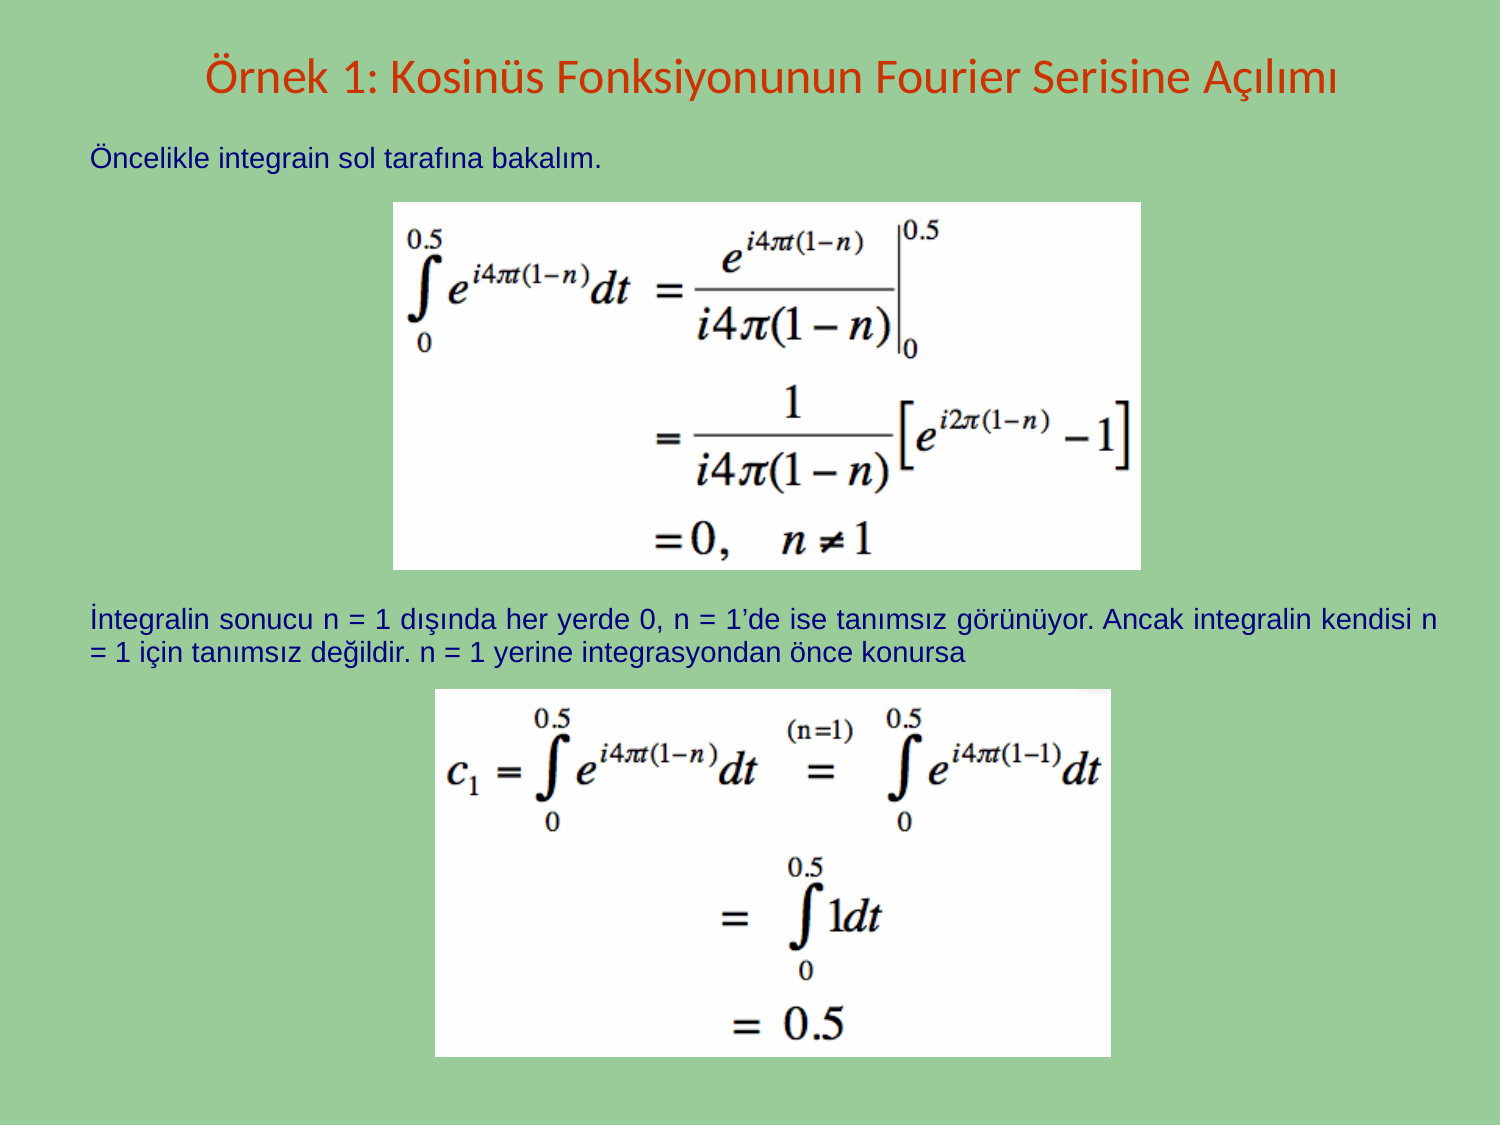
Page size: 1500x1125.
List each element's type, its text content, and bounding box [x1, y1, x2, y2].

title Örnek 1: Kosinüs Fonksiyonunun Fourier Serisine Açılımı [135, 33, 1410, 129]
text_box İntegralin sonucu n = 1 dışında her yerde 0, n = 1’de ise tanımsız görünüyor. Ancak integralin kendisi n = 1 için tanımsız değildir. n = 1 yerine integrasyondan önce konursa [75, 595, 1456, 690]
picture [393, 202, 1141, 571]
picture [435, 689, 1111, 1057]
text_box Öncelikle integrain sol tarafına bakalım. [75, 134, 1456, 229]
